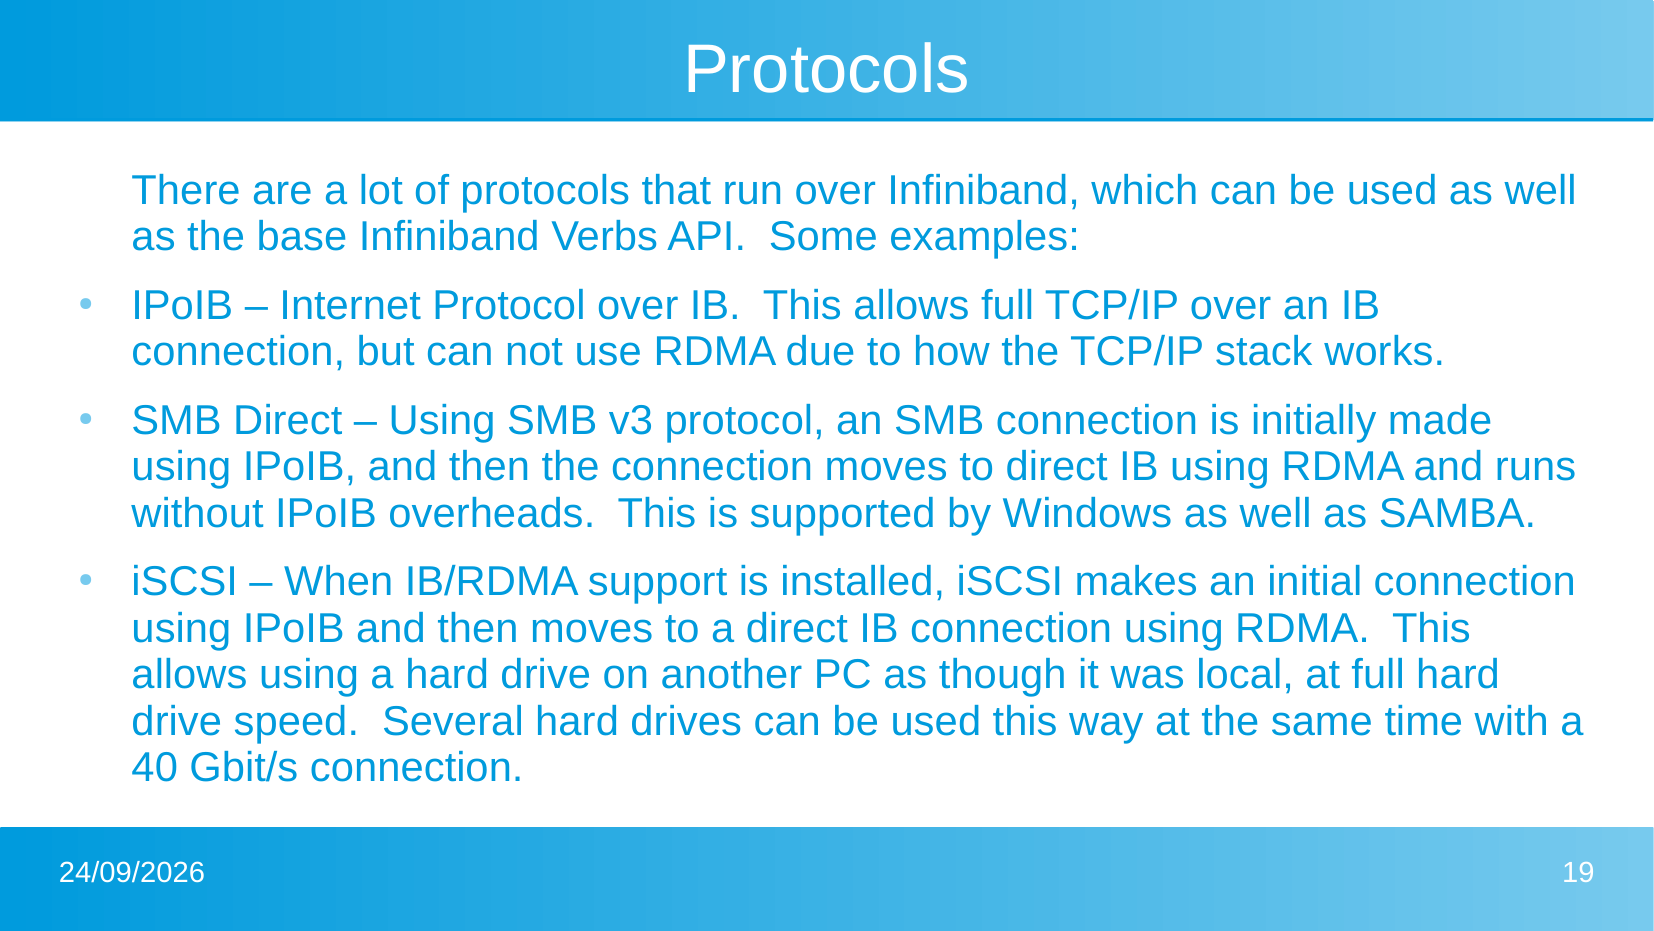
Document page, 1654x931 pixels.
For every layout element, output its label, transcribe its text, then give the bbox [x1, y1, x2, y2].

list There are a lot of protocols that run over Infiniband, which can be used as well as the base Infiniband Verbs API. Some examples: IPoIB – Internet Protocol over IB. This allows full TCP/IP over an IB connection, but can not use RDMA due to how the TCP/IP stack works. SMB Direct – Using SMB v3 protocol, an SMB connection is initially made using IPoIB, and then the connection moves to direct IB using RDMA and runs without IPoIB overheads. This is supported by Windows as well as SAMBA. iSCSI – When IB/RDMA support is installed, iSCSI makes an initial connection using IPoIB and then moves to a direct IB connection using RDMA. This allows using a hard drive on another PC as though it was local, at full hard drive speed. Several hard drives can be used this way at the same time with a 40 Gbit/s connection. [60, 166, 1596, 787]
title Protocols [59, 29, 1595, 108]
